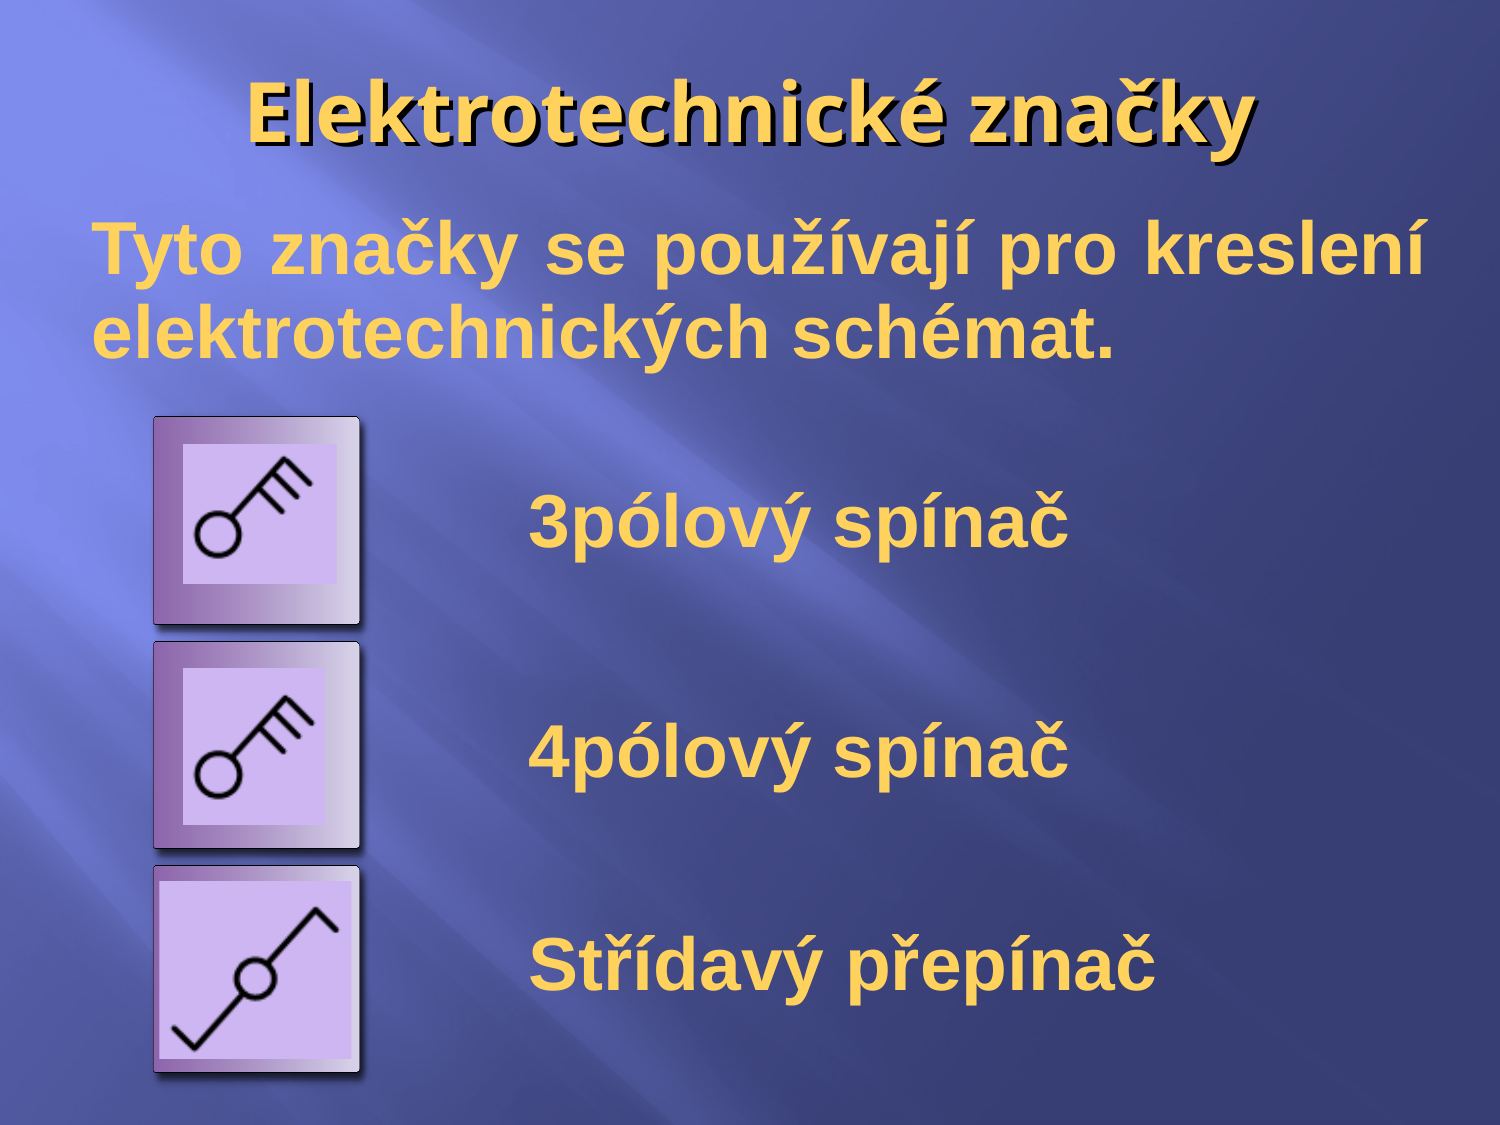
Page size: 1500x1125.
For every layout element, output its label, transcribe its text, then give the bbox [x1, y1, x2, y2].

text_box Střídavý přepínač [513, 881, 1459, 1047]
picture [147, 408, 373, 1095]
title Elektrotechnické značky [75, 45, 1426, 173]
text_box 3pólový spínač [513, 467, 1282, 575]
text_box 4pólový spínač [513, 668, 1329, 835]
text_box Tyto značky se používají pro kreslení elektrotechnických schémat. [76, 184, 1447, 398]
